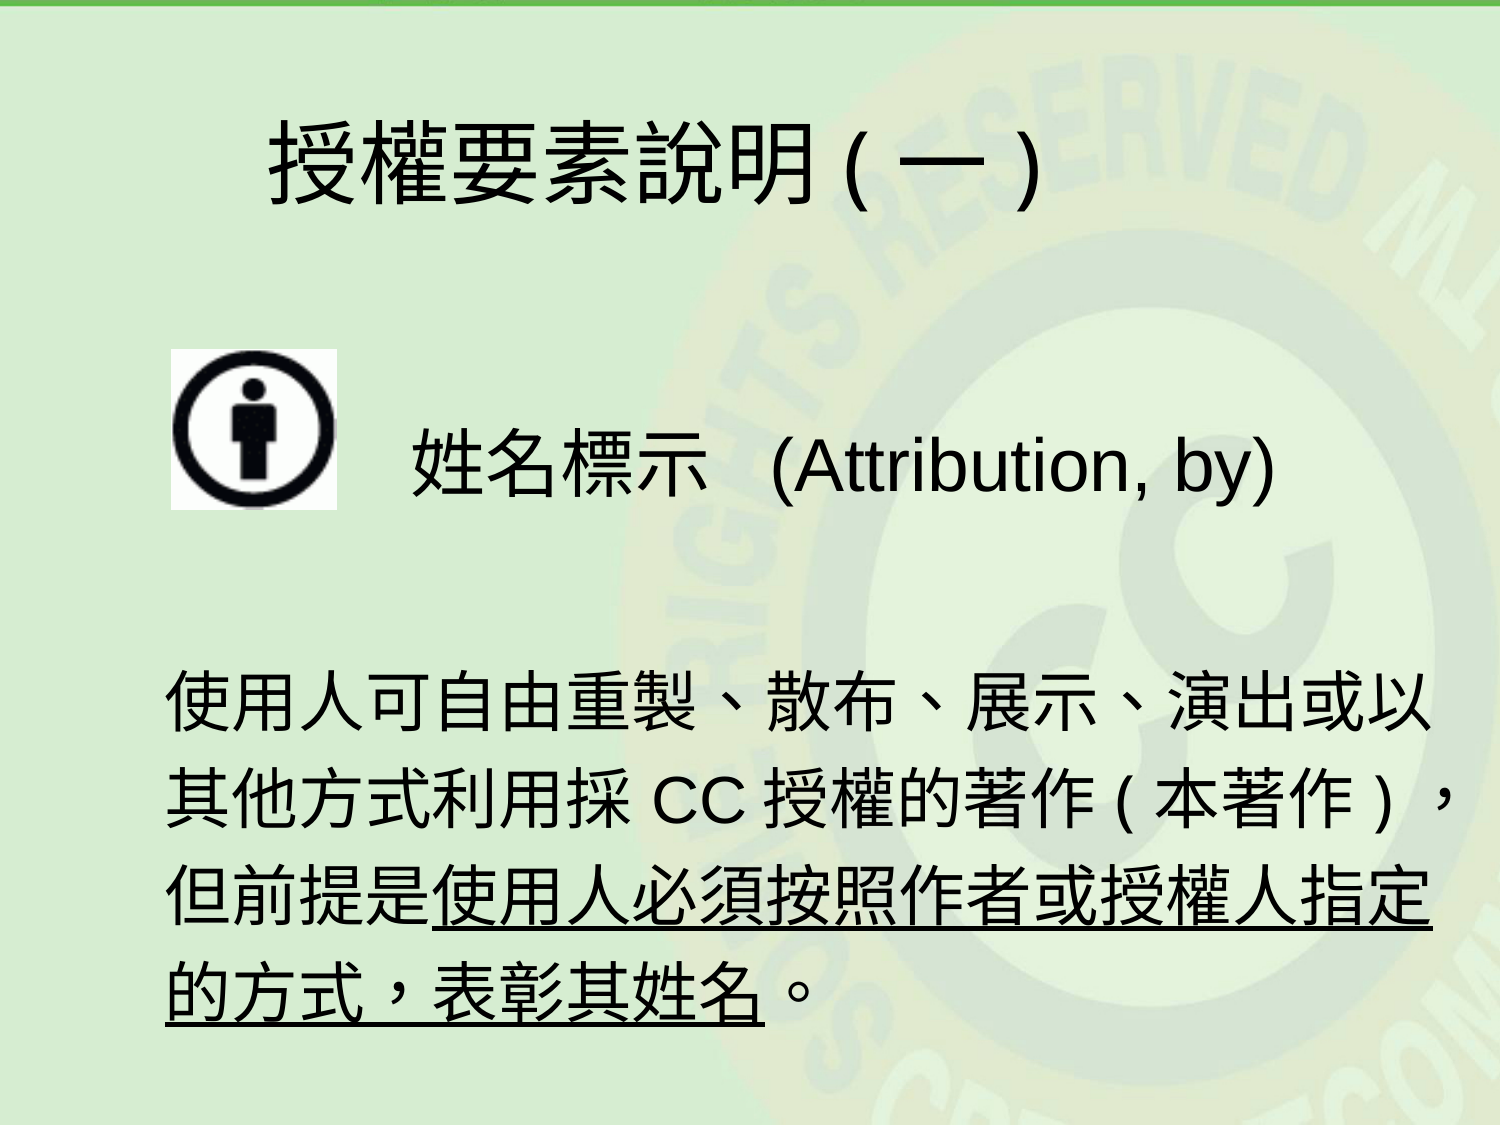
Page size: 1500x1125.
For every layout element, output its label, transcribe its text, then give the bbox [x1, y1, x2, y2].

picture [586, 996, 611, 1003]
picture [342, 985, 462, 1022]
picture [641, 985, 653, 1002]
picture [449, 985, 518, 1022]
picture [792, 985, 805, 998]
picture [510, 988, 530, 992]
picture [258, 985, 351, 1022]
picture [638, 985, 725, 1022]
subtitle 姓名標示 (Attribution, by) 使用人可自由重製、散布、展示、演出或以其他方式利用採CC授權的著作(本著作)，但前提是使用人必須按照作者或授權人指定的方式，表彰其姓名。 [75, 397, 1500, 985]
picture [725, 999, 752, 1015]
title 授權要素說明(一) [64, 95, 1340, 221]
picture [174, 985, 188, 990]
picture [174, 995, 188, 1011]
picture [240, 993, 281, 1022]
picture [522, 985, 646, 1022]
picture [0, 0, 1500, 1125]
picture [586, 985, 611, 992]
picture [510, 995, 530, 1000]
